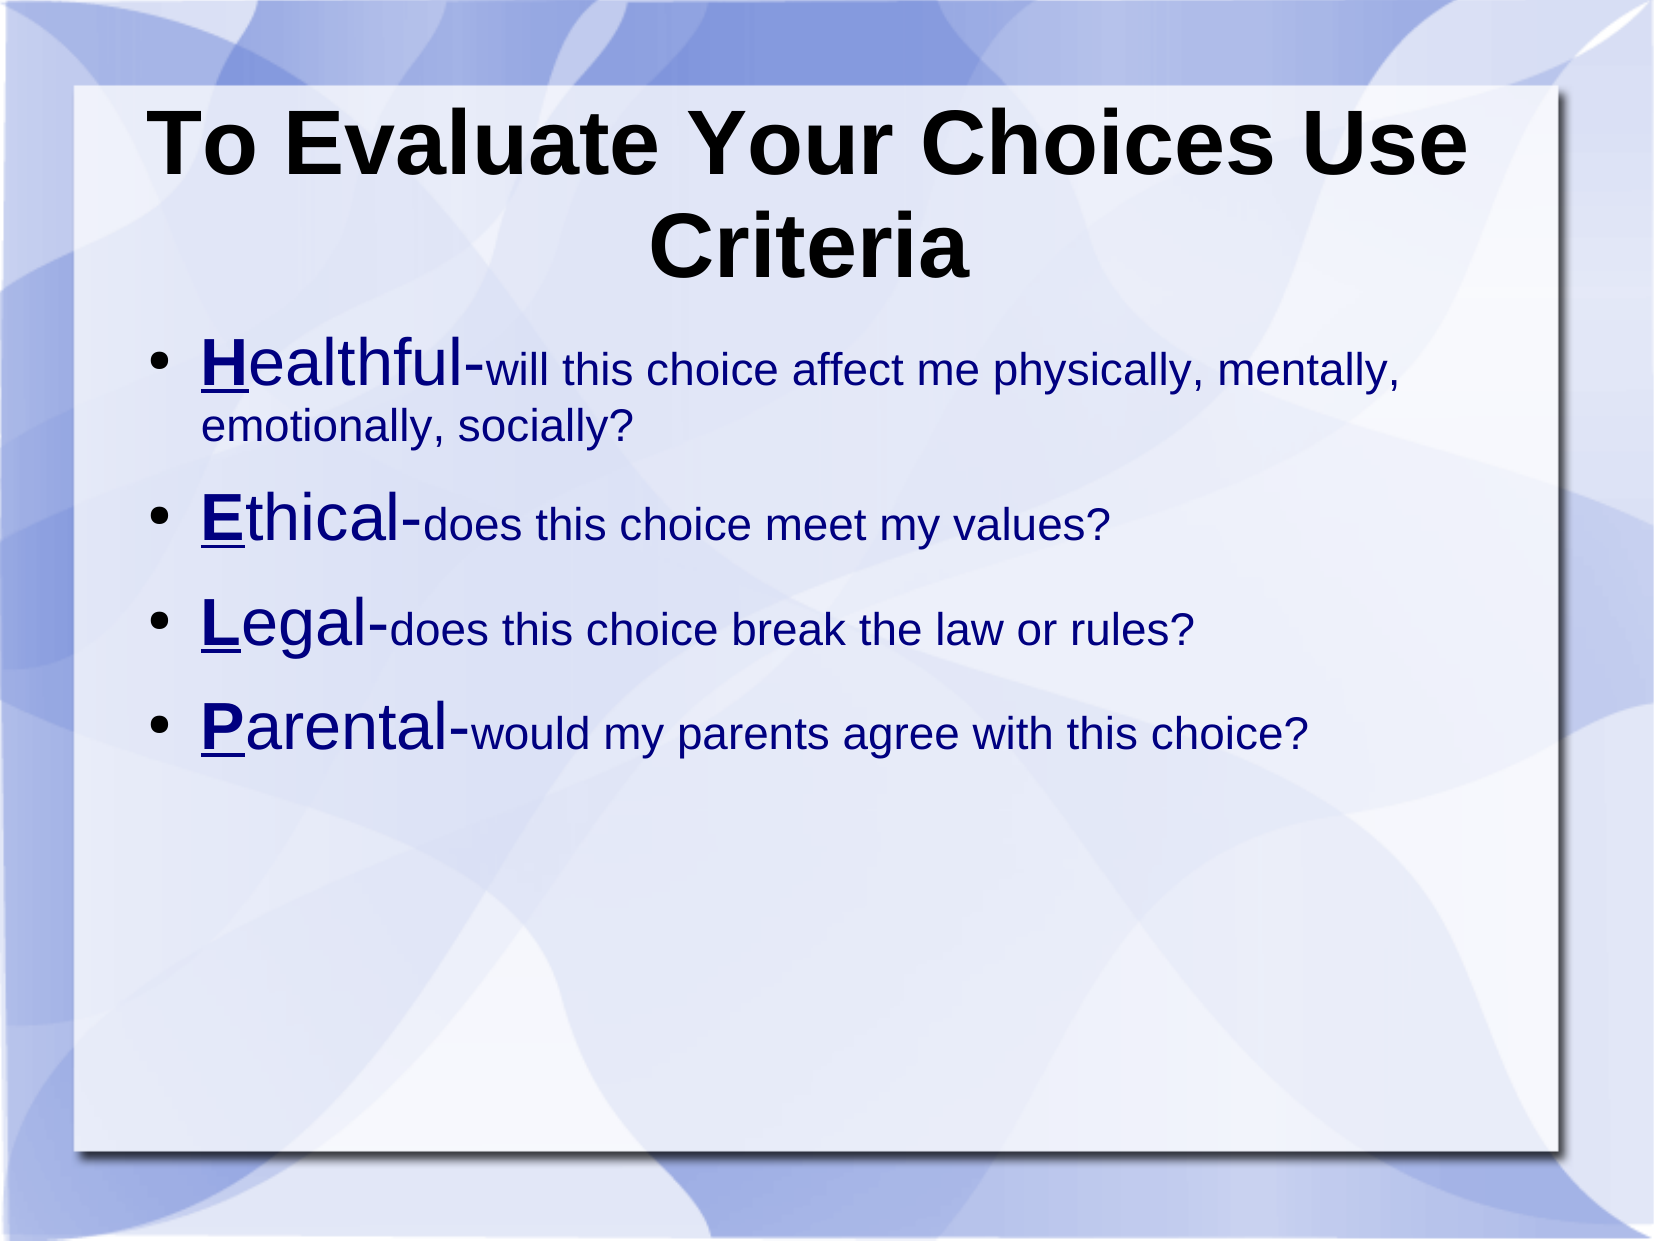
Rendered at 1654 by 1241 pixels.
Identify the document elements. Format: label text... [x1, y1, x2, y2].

title To Evaluate Your Choices Use Criteria [82, 90, 1536, 298]
list Healthful-will this choice affect me physically, mentally, emotionally, socially? Ethical-does this choice meet my values? Legal-does this choice break the law or rules? Parental-would my parents agree with this choice? [129, 324, 1489, 975]
picture [0, 0, 1654, 1241]
